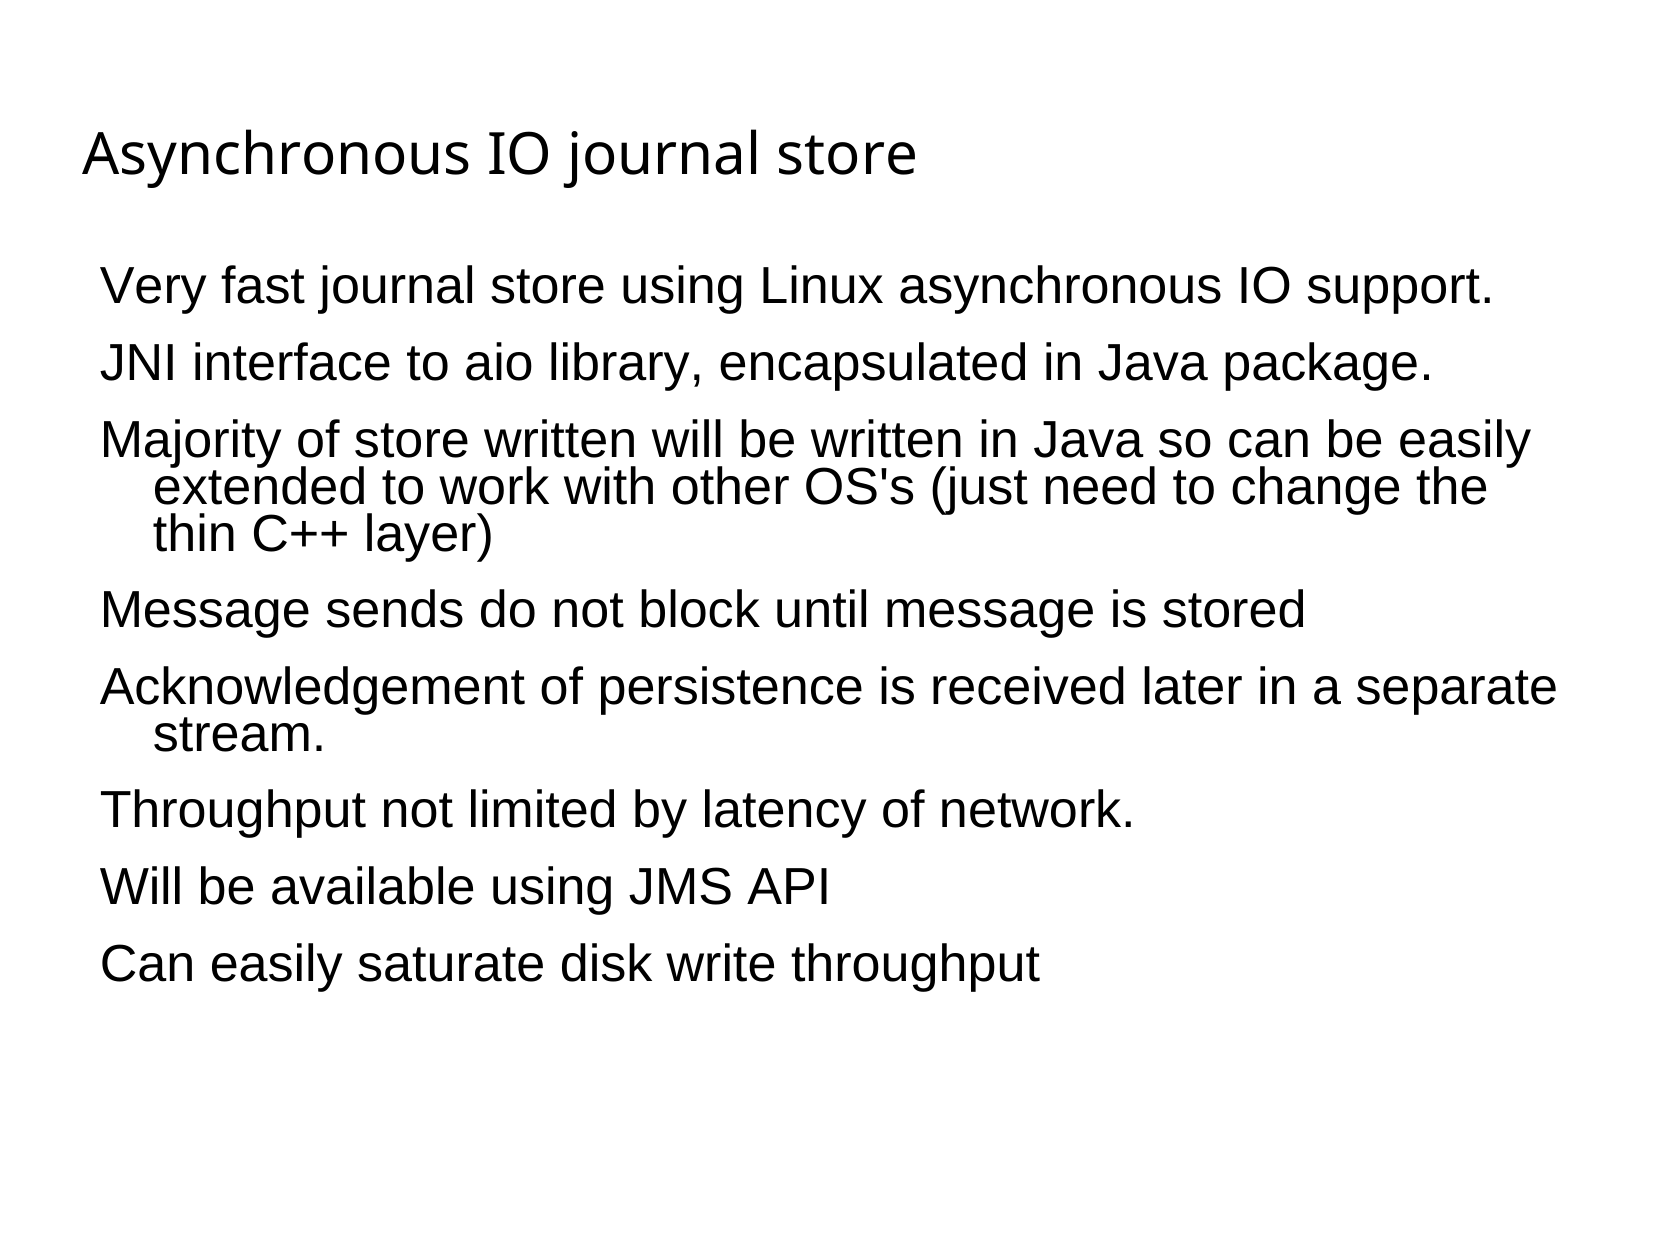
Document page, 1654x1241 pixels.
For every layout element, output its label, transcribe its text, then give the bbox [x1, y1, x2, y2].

title Asynchronous IO journal store [82, 56, 1571, 249]
list Very fast journal store using Linux asynchronous IO support. JNI interface to aio library, encapsulated in Java package. Majority of store written will be written in Java so can be easily extended to work with other OS's (just need to change the thin C++ layer) Message sends do not block until message is stored Acknowledgement of persistence is received later in a separate stream. Throughput not limited by latency of network. Will be available using JMS API Can easily saturate disk write throughput [82, 266, 1571, 1177]
